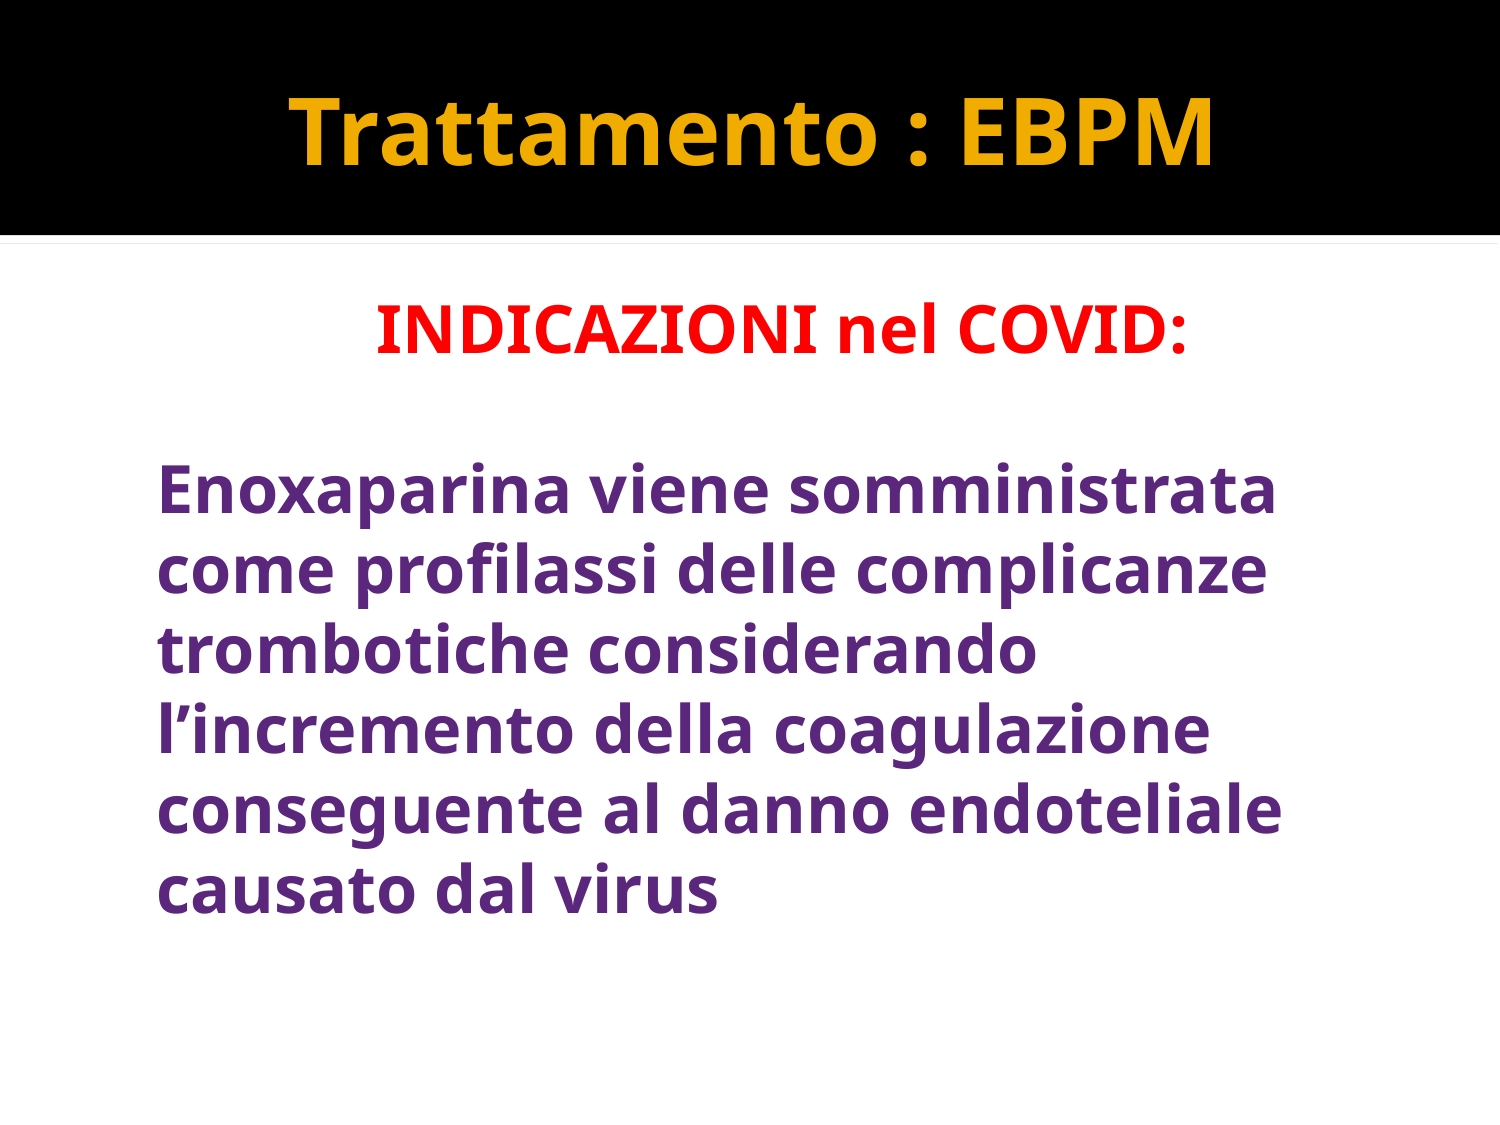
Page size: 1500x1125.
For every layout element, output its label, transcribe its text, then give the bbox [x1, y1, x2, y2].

title Trattamento : EBPM [75, 25, 1425, 231]
list INDICAZIONI nel COVID: Enoxaparina viene somministrata come profilassi delle complicanze trombotiche considerando l’incremento della coagulazione conseguente al danno endoteliale causato dal virus [75, 271, 1425, 1031]
